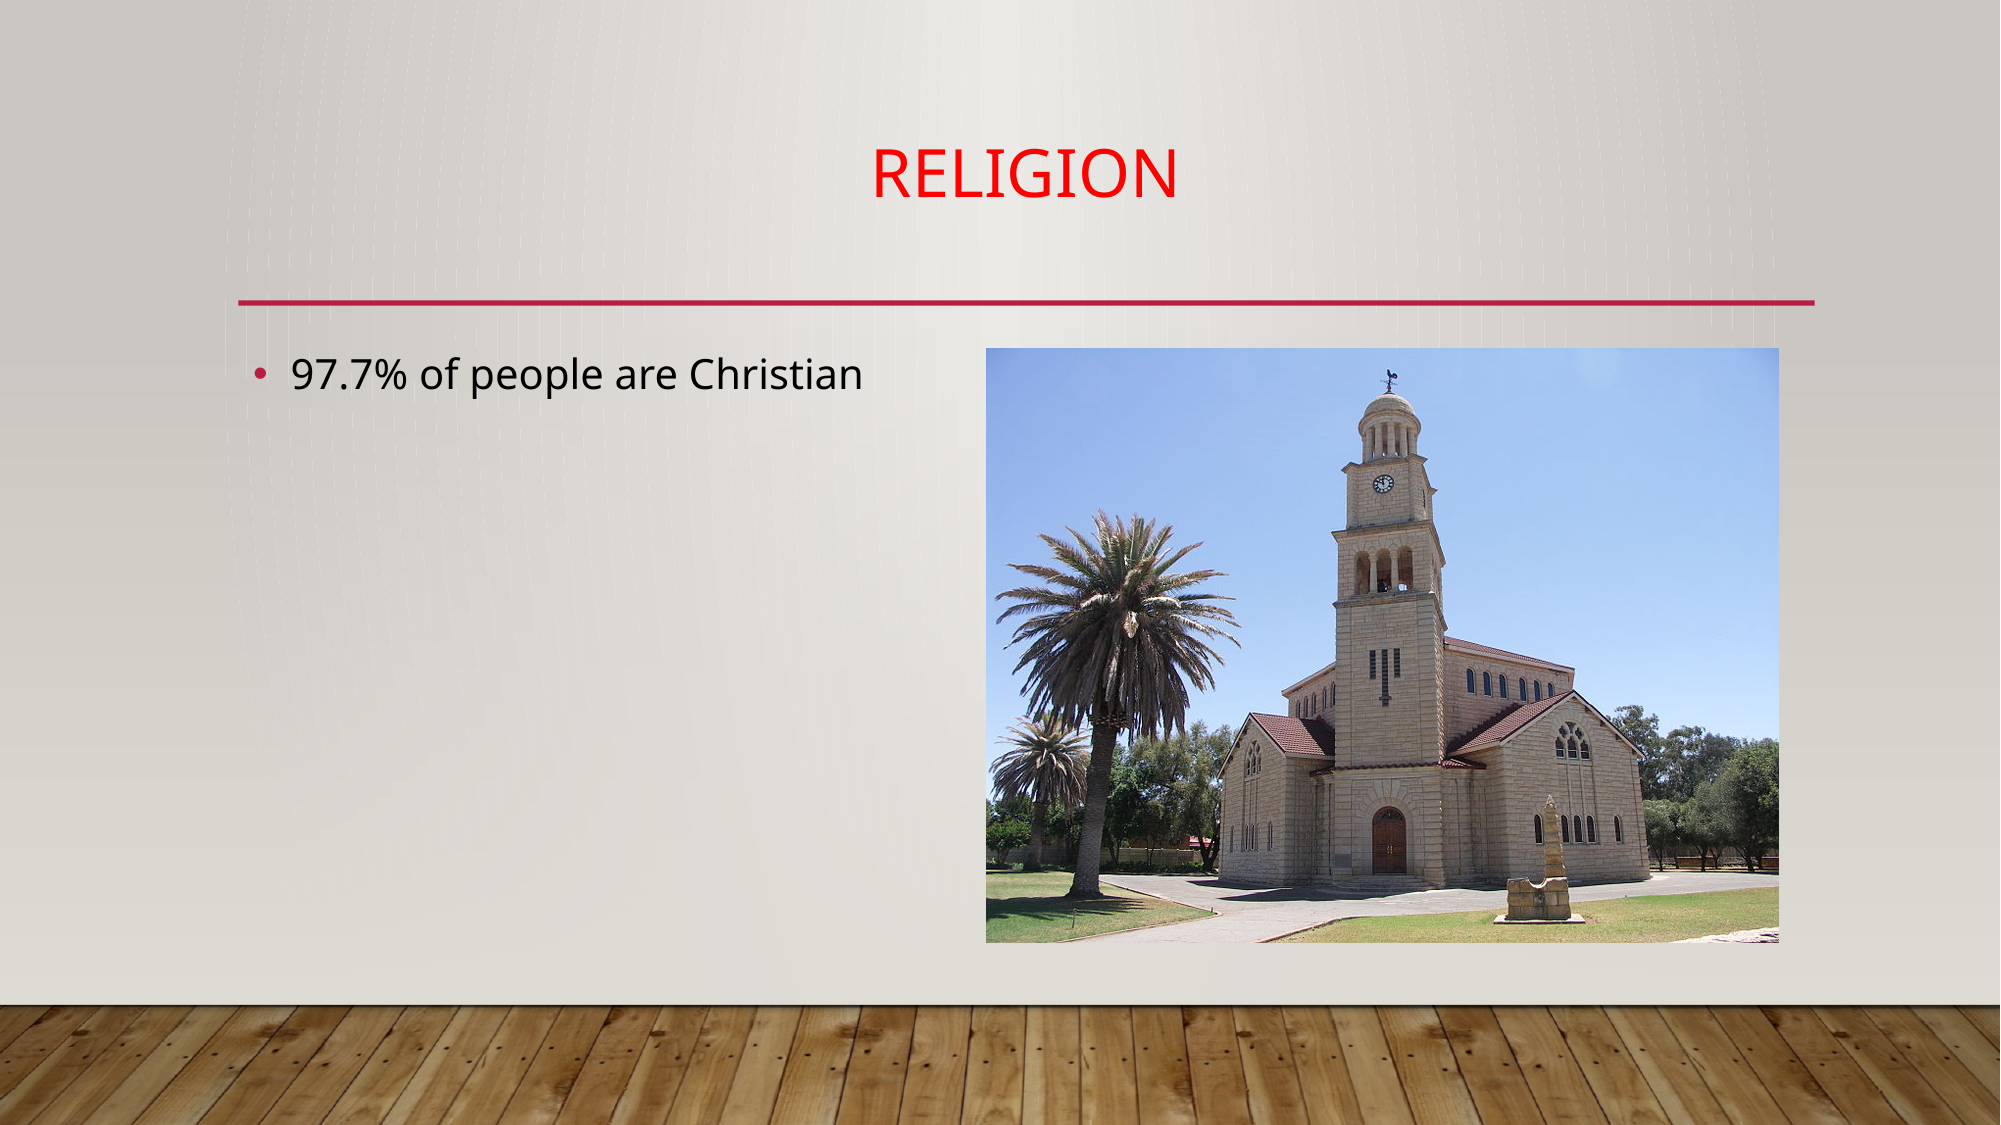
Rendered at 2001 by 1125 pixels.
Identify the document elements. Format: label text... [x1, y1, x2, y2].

title RELIGION [238, 131, 1814, 305]
picture [986, 348, 1779, 943]
picture [0, 1005, 2000, 1125]
list 97.7% of people are Christian [238, 330, 1814, 897]
